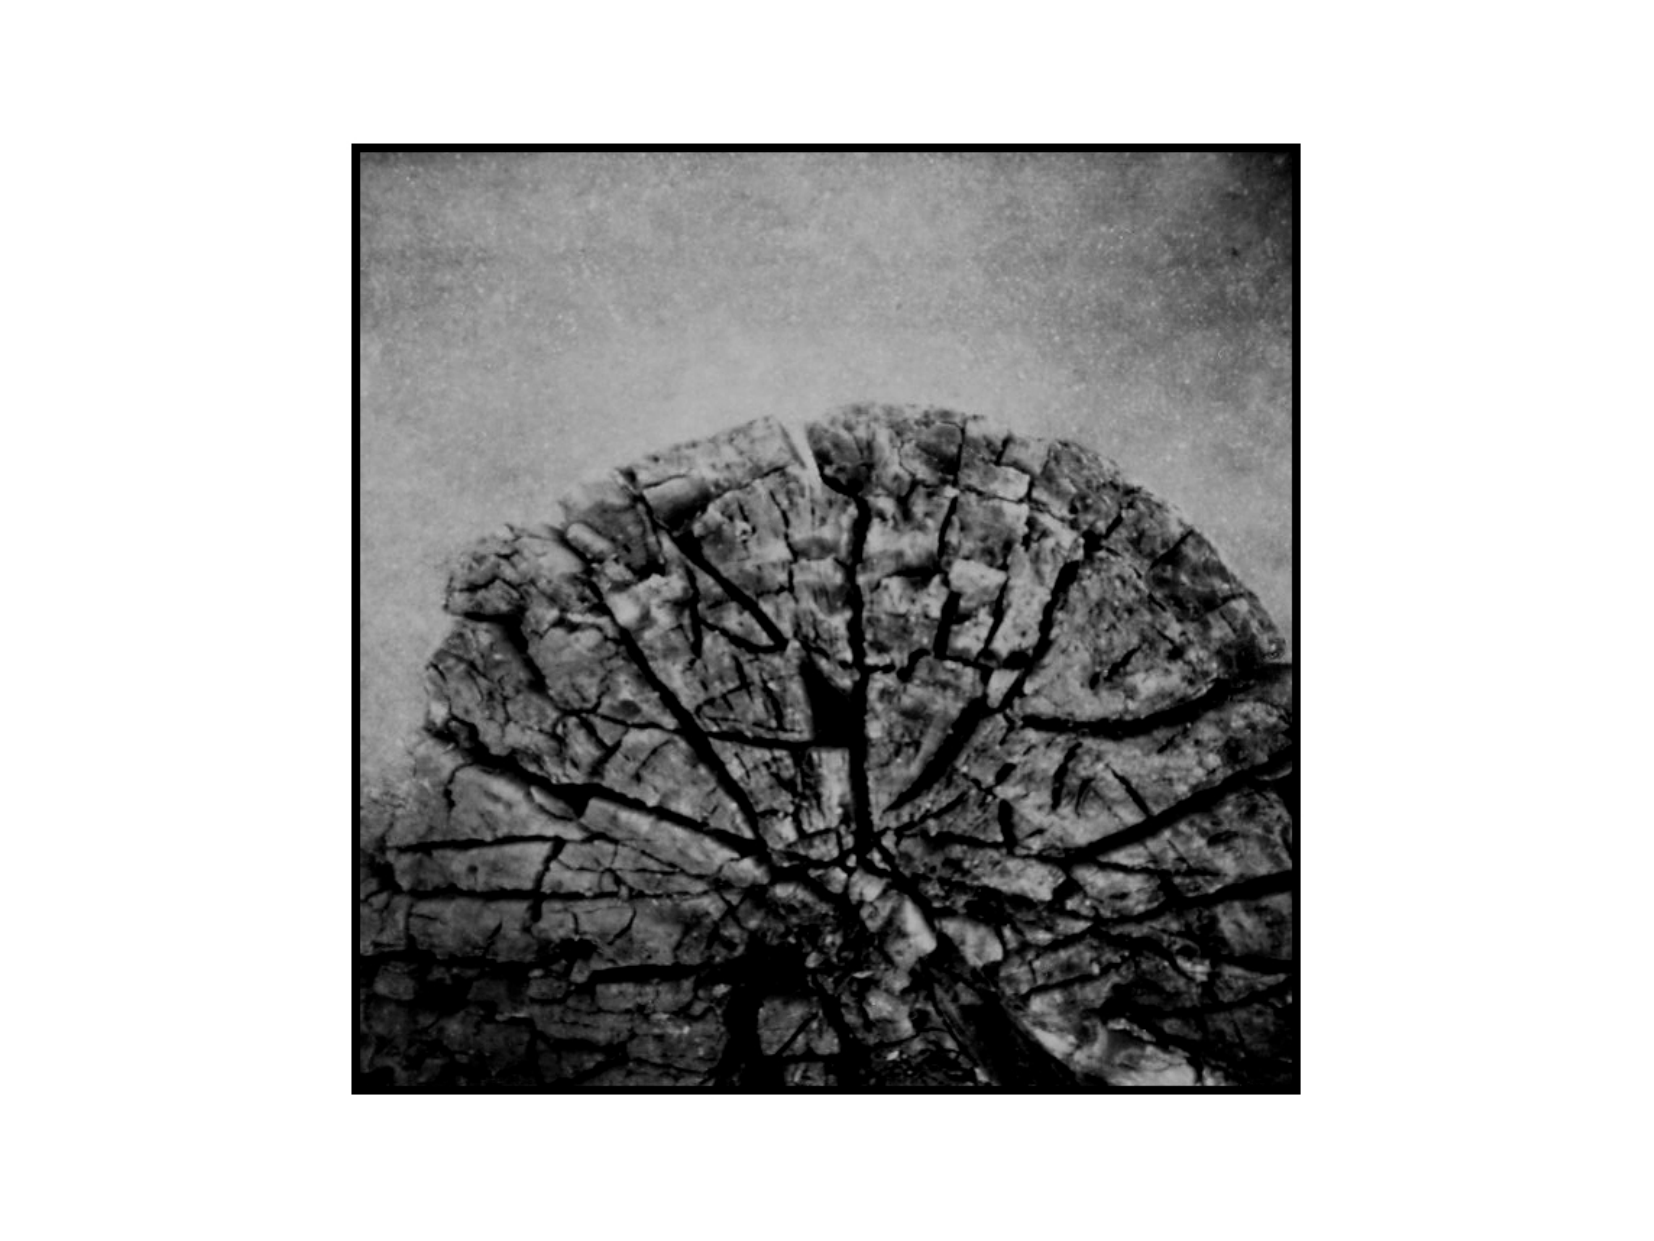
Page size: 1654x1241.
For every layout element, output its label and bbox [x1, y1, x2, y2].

picture [207, 0, 1447, 1241]
